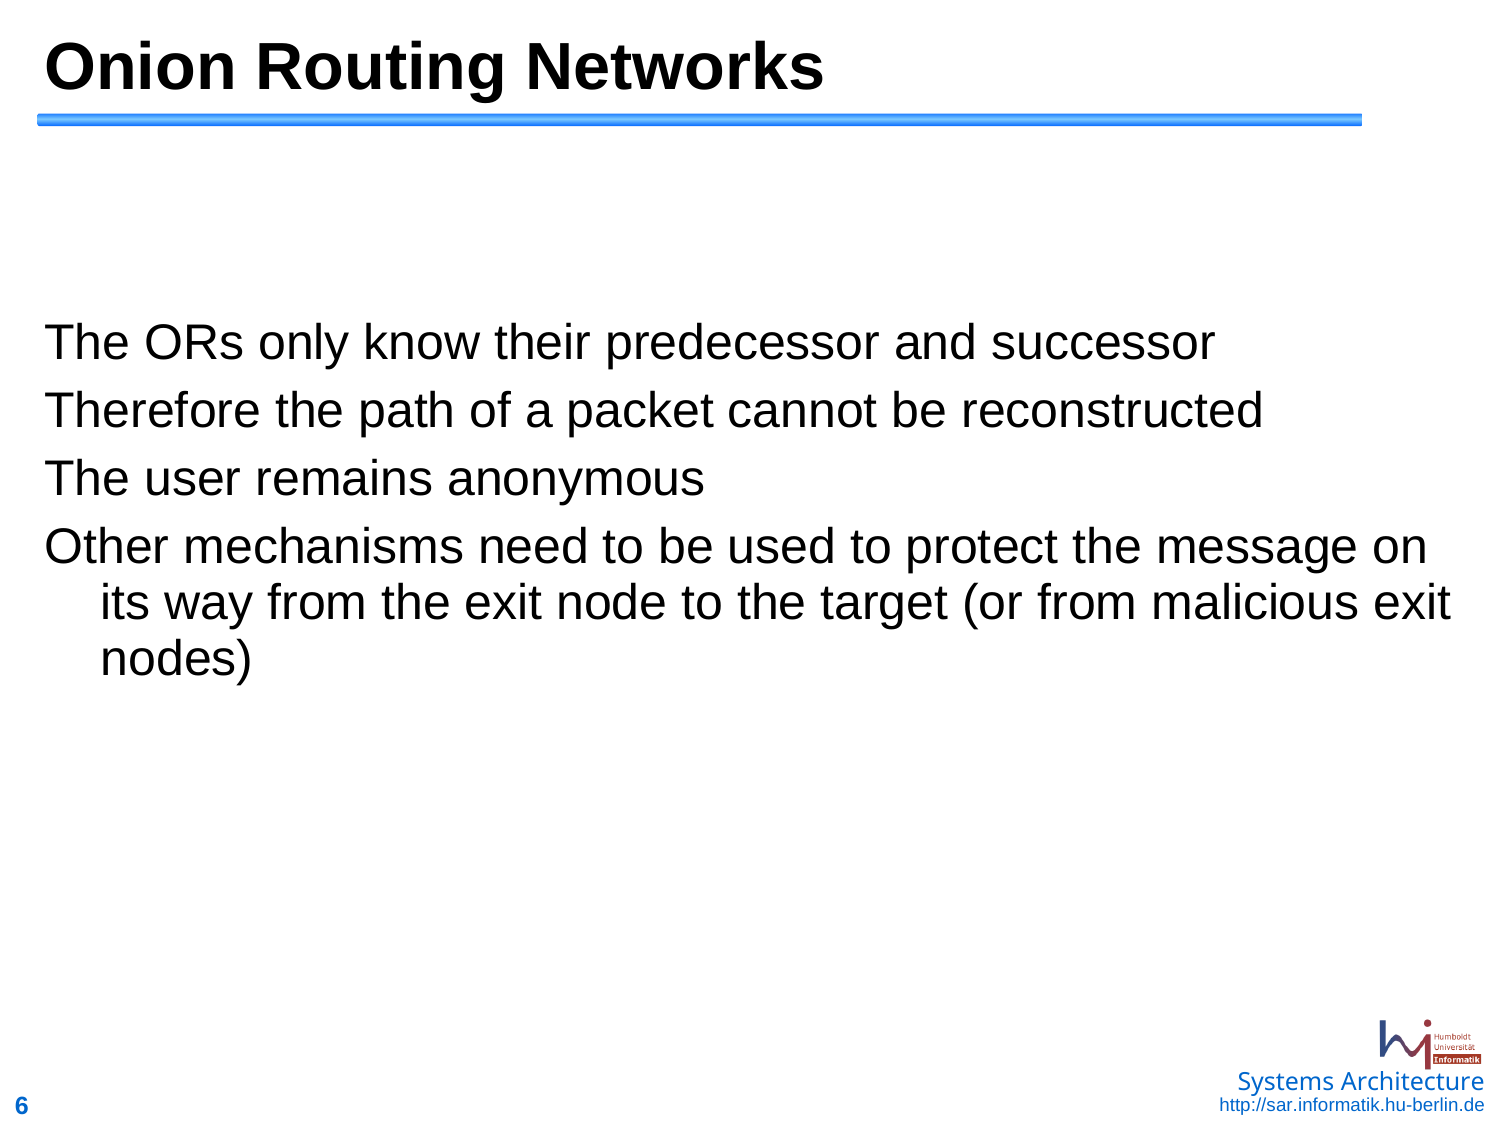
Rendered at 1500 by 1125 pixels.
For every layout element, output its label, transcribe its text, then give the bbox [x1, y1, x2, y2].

picture [1376, 1016, 1483, 1071]
list The ORs only know their predecessor and successor Therefore the path of a packet cannot be reconstructed The user remains anonymous Other mechanisms need to be used to protect the message on its way from the exit node to the target (or from malicious exit nodes) [29, 306, 1500, 819]
title Onion Routing Networks [29, 20, 1500, 114]
